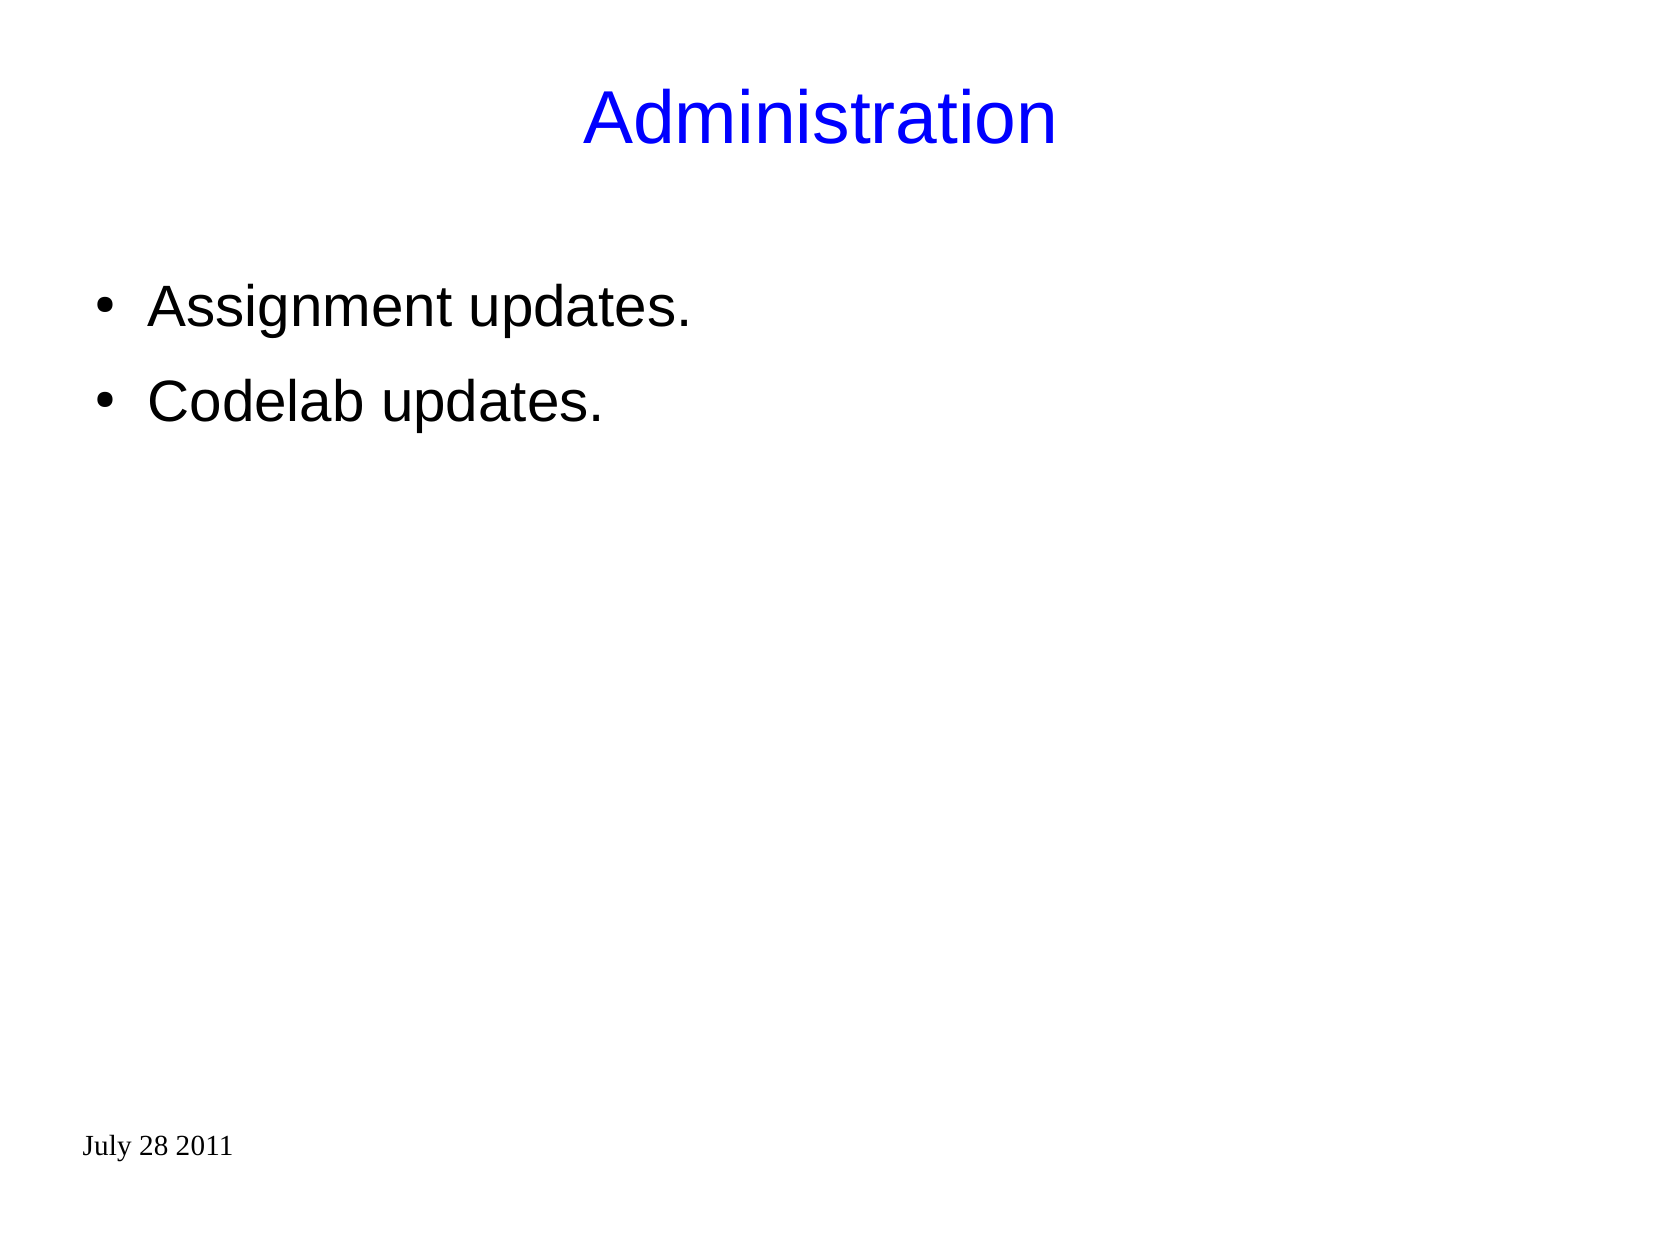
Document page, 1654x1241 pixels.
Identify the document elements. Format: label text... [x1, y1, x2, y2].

list Assignment updates. Codelab updates. [76, 274, 1565, 1093]
title Administration [76, 58, 1565, 178]
